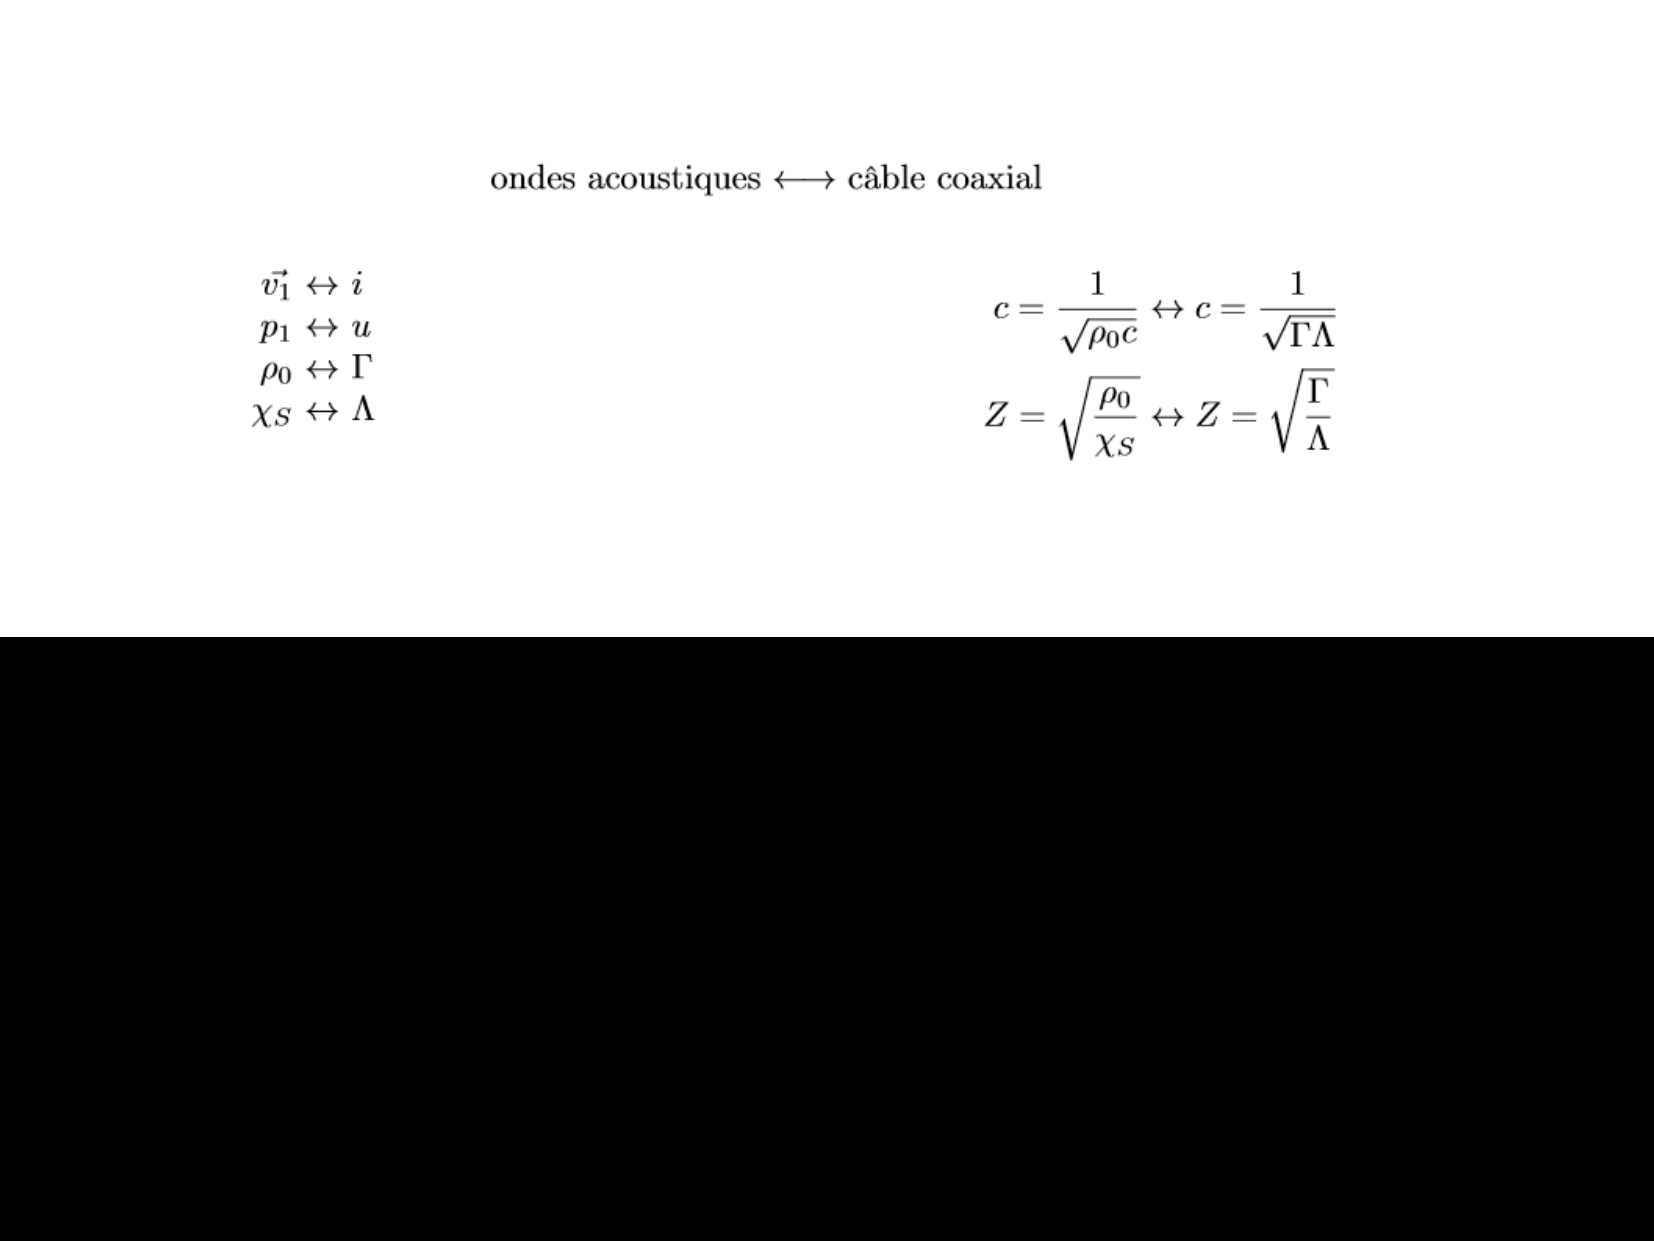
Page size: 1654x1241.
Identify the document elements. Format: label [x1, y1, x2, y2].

text_box [0, 637, 1654, 1241]
picture [229, 129, 1394, 508]
